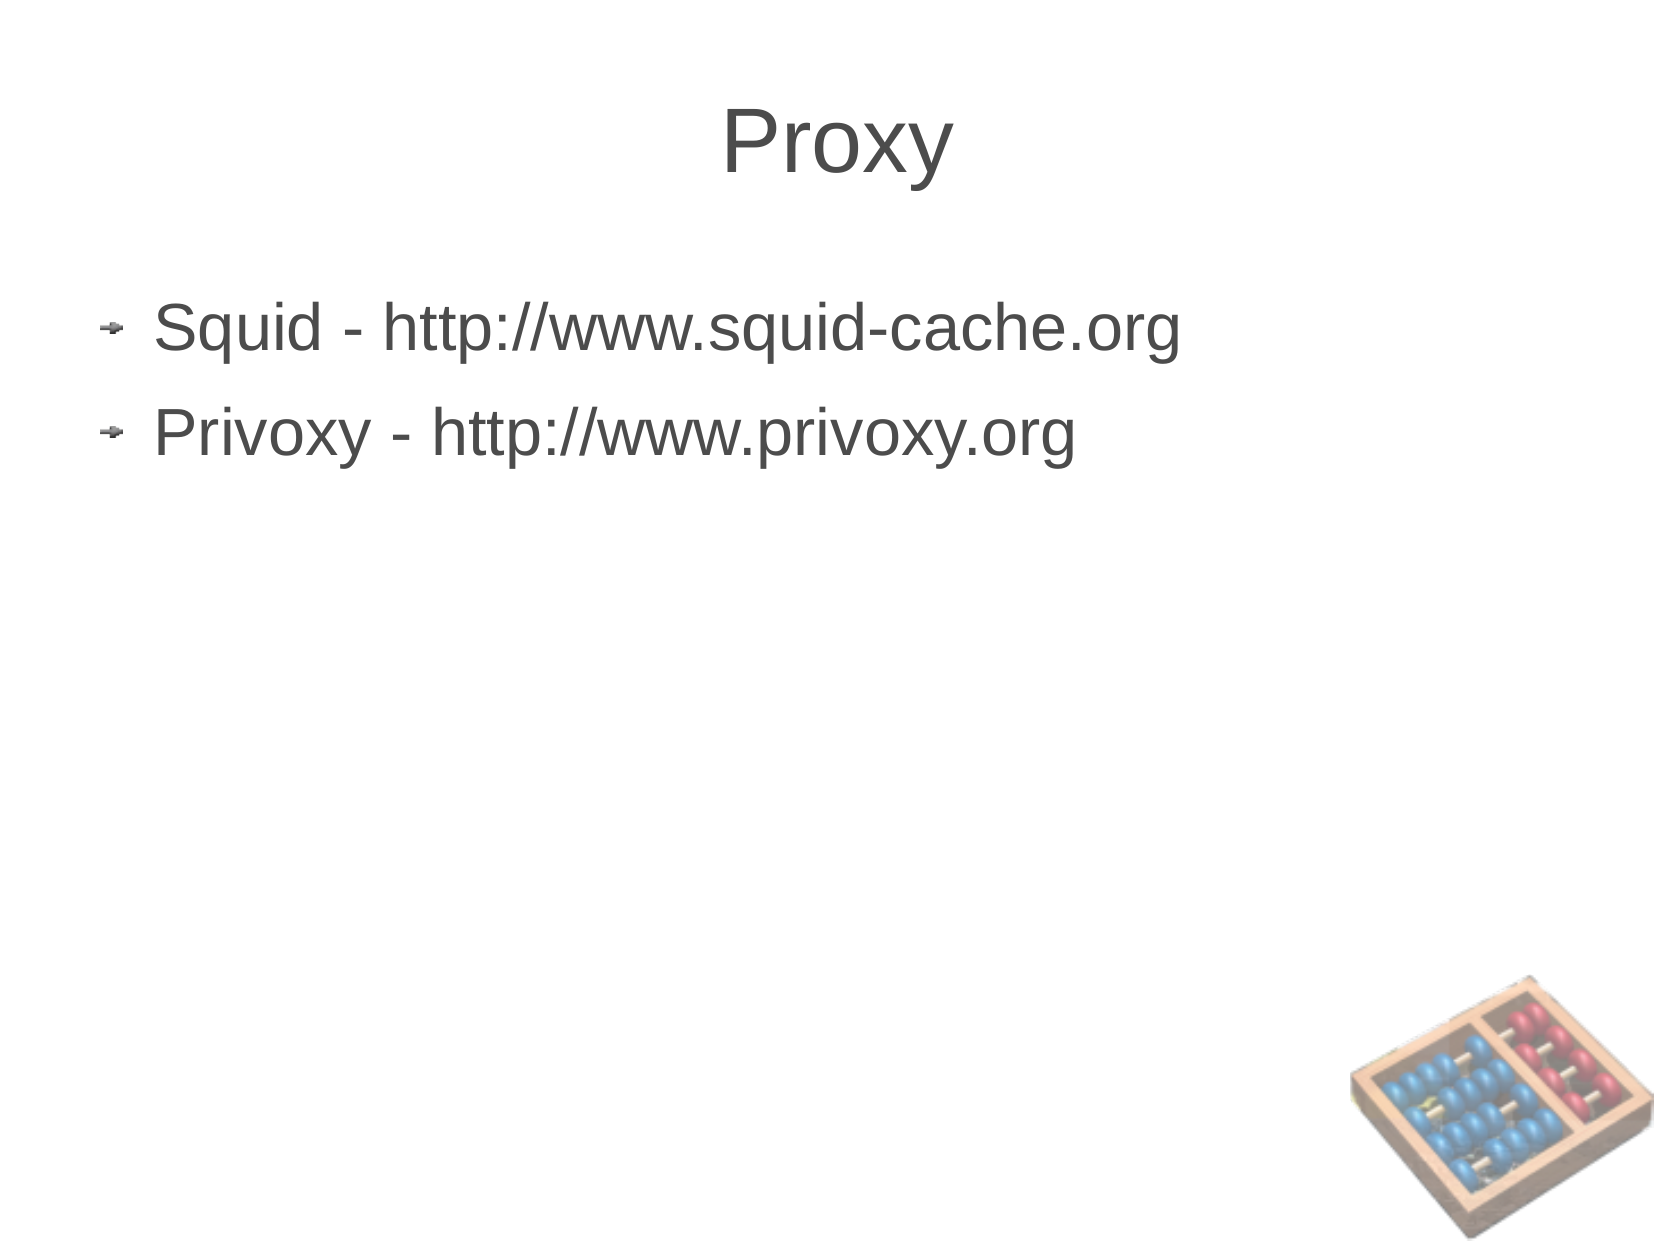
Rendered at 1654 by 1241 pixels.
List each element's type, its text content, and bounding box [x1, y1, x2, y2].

title Proxy [75, 37, 1601, 245]
list Squid - http://www.squid-cache.org Privoxy - http://www.privoxy.org [82, 290, 1571, 1109]
